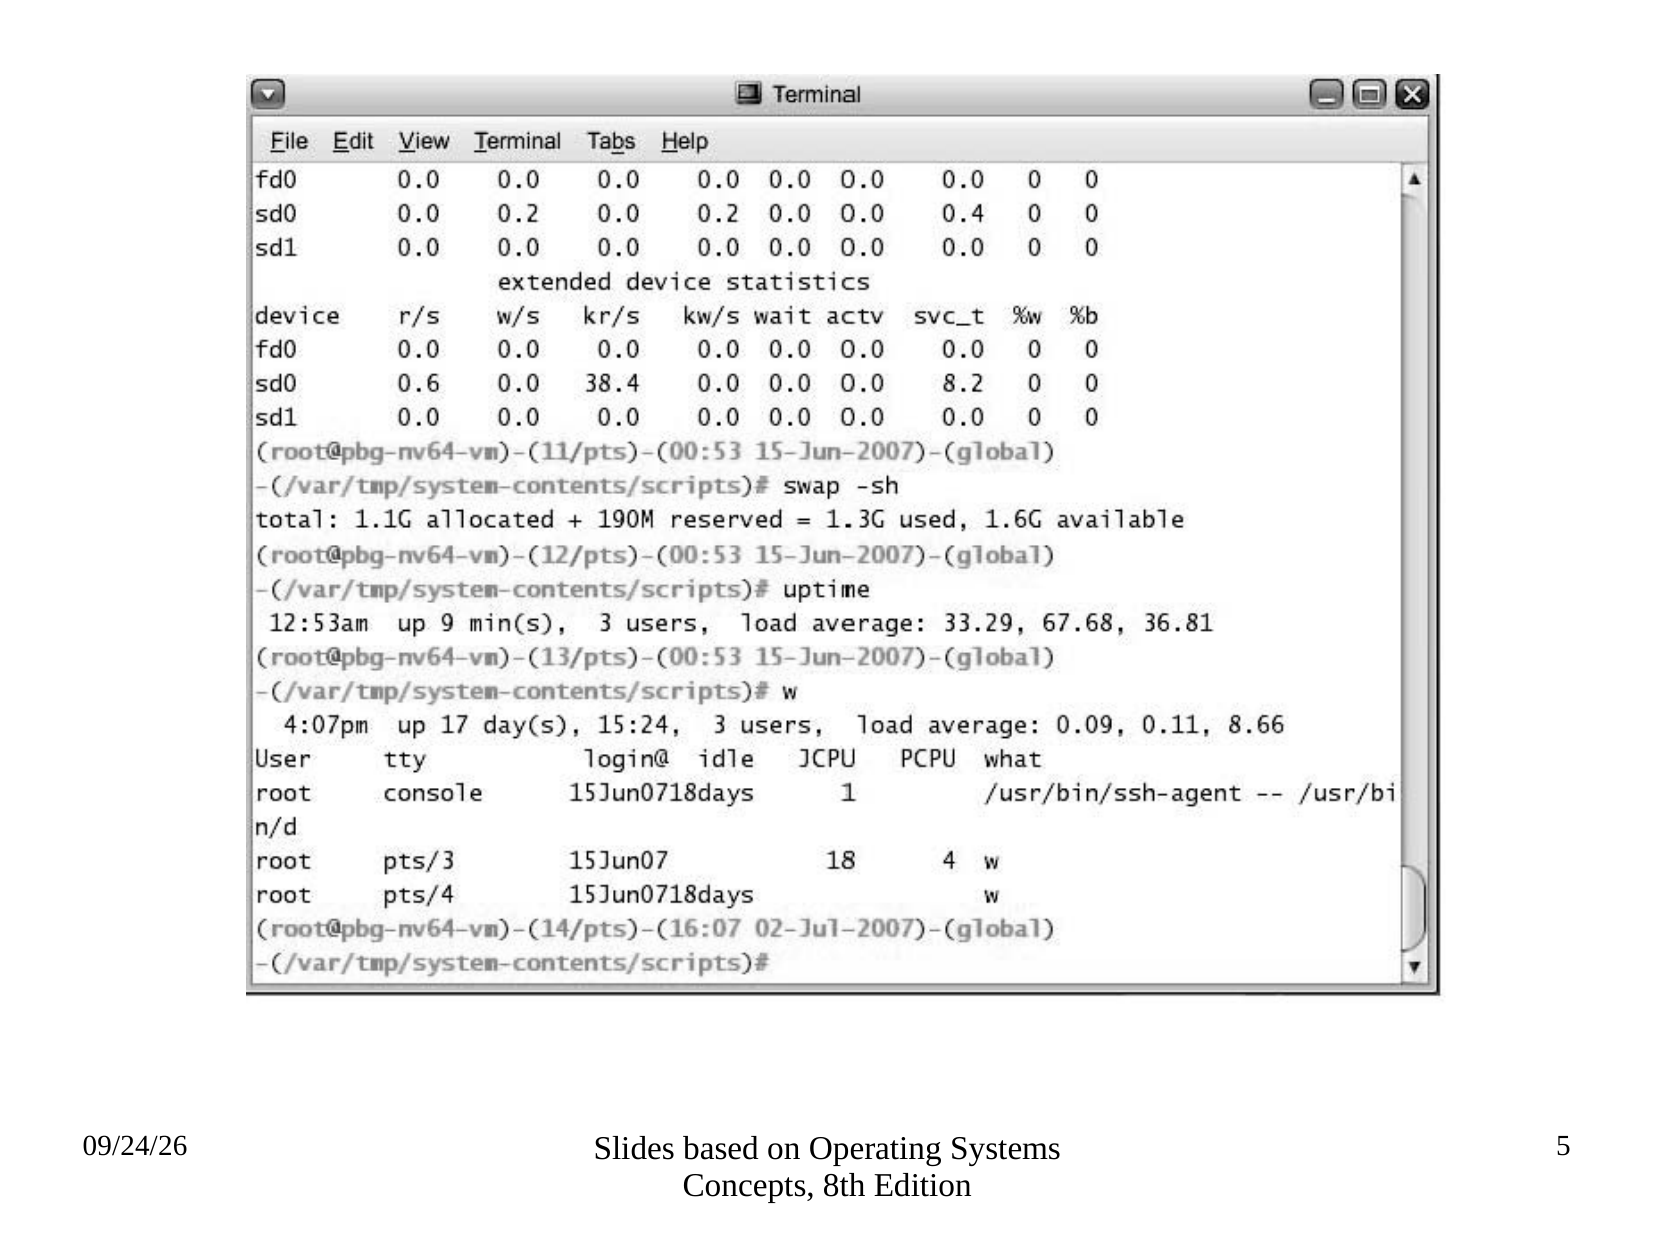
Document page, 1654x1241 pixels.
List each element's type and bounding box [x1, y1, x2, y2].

picture [246, 74, 1453, 1014]
